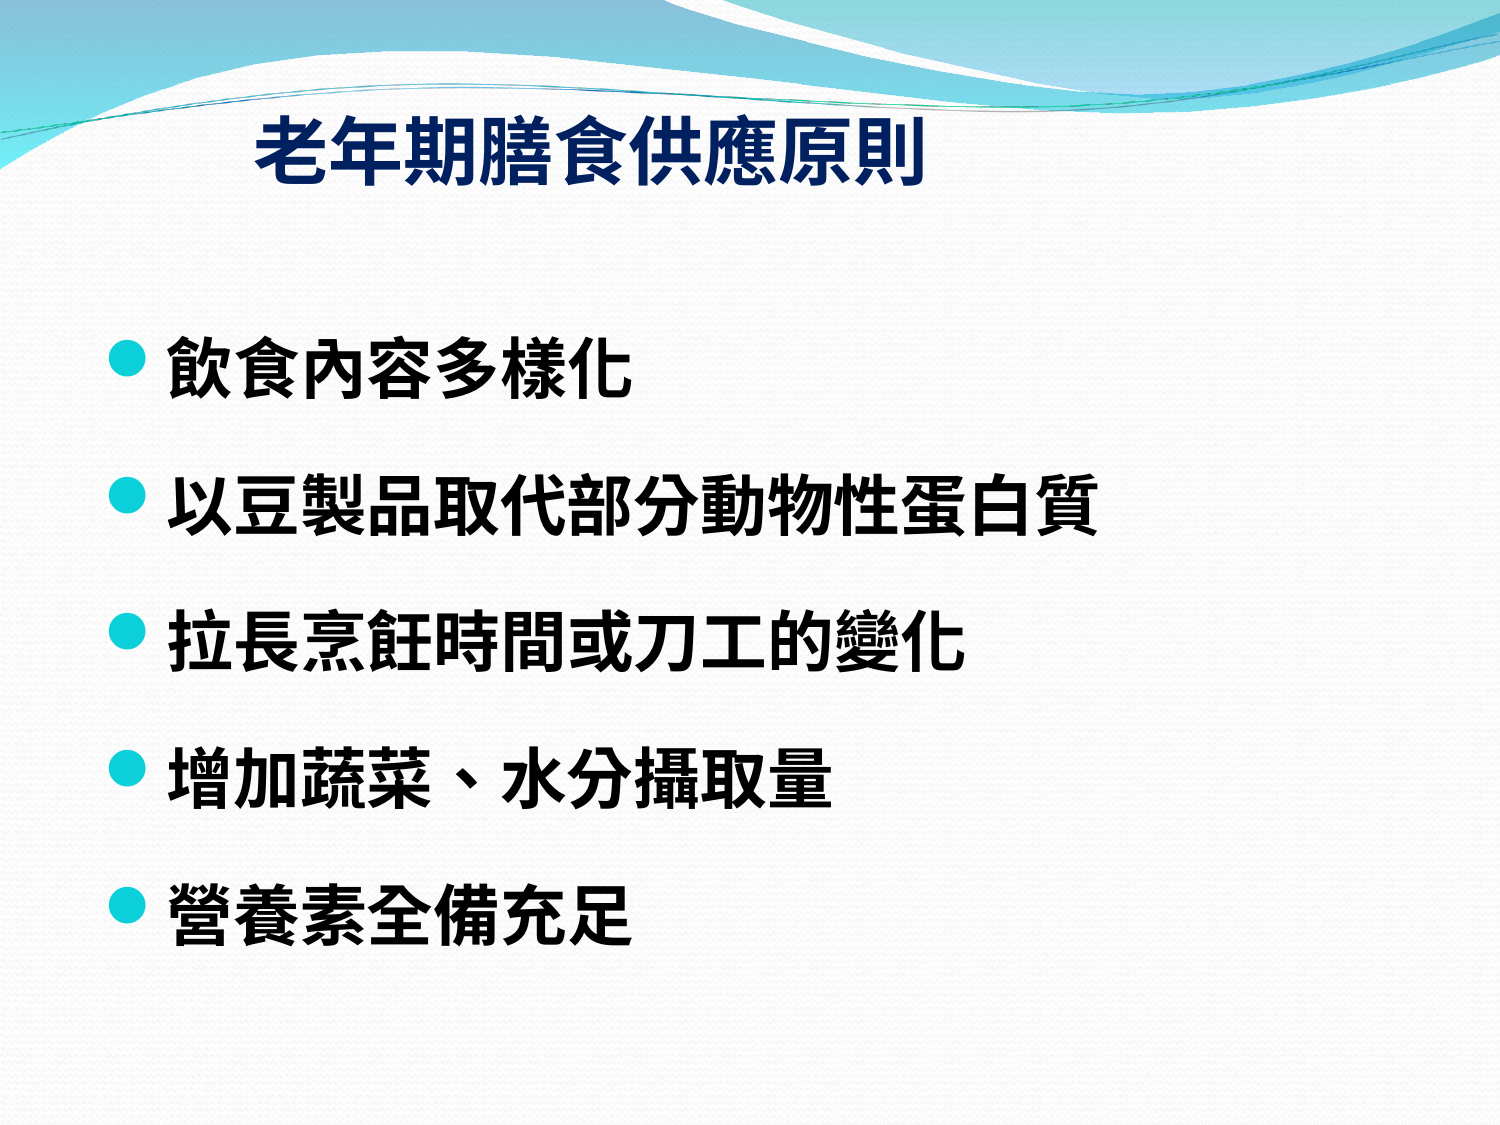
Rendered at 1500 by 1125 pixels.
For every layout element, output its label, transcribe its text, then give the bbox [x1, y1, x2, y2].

picture [0, 0, 1500, 1125]
title 老年期膳食供應原則 [76, 66, 1105, 195]
list 飲食內容多樣化 以豆製品取代部分動物性蛋白質 拉長烹飪時間或刀工的變化 增加蔬菜、水分攝取量 營養素全備充足 [88, 278, 1425, 1038]
